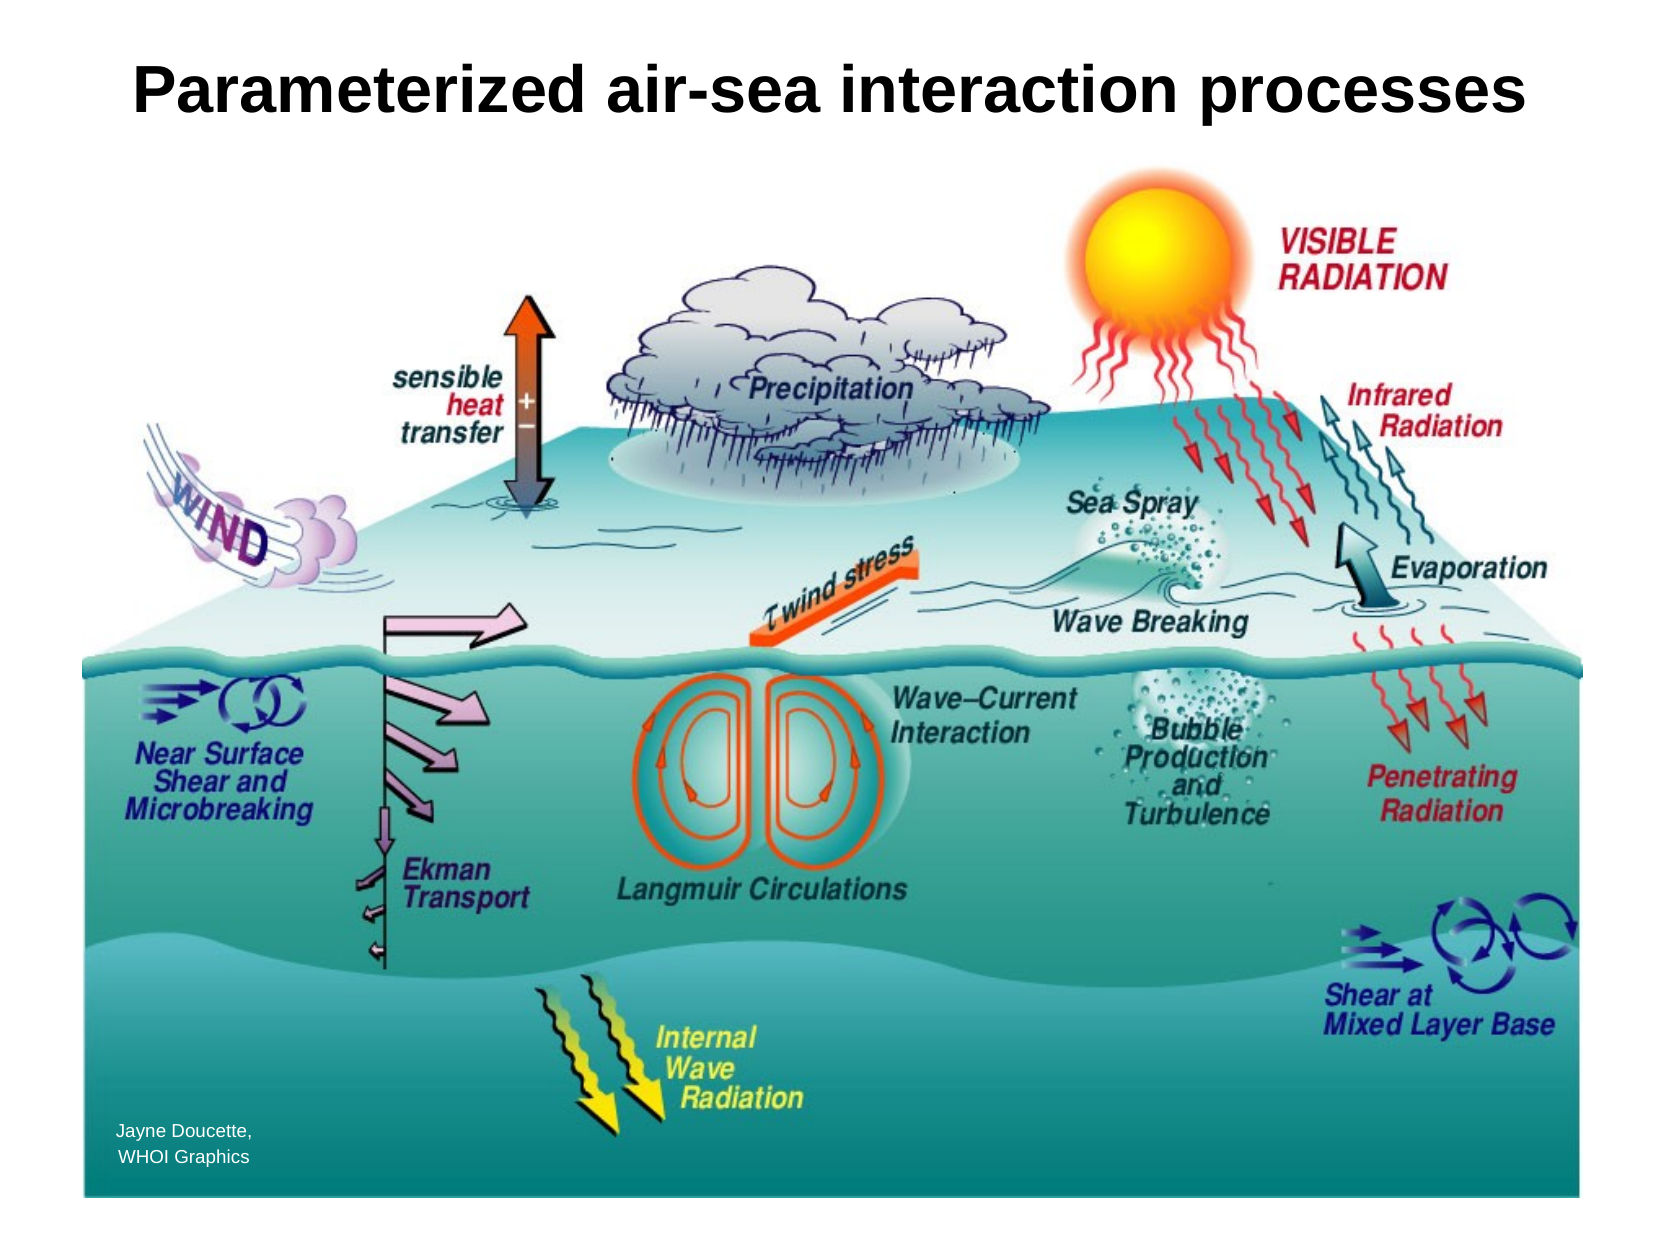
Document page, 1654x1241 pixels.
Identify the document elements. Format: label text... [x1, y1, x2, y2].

text_box Parameterized air-sea interaction processes [0, 38, 1654, 237]
text_box Jayne Doucette, WHOI Graphics [115, 1115, 253, 1168]
picture [82, 161, 1583, 1198]
